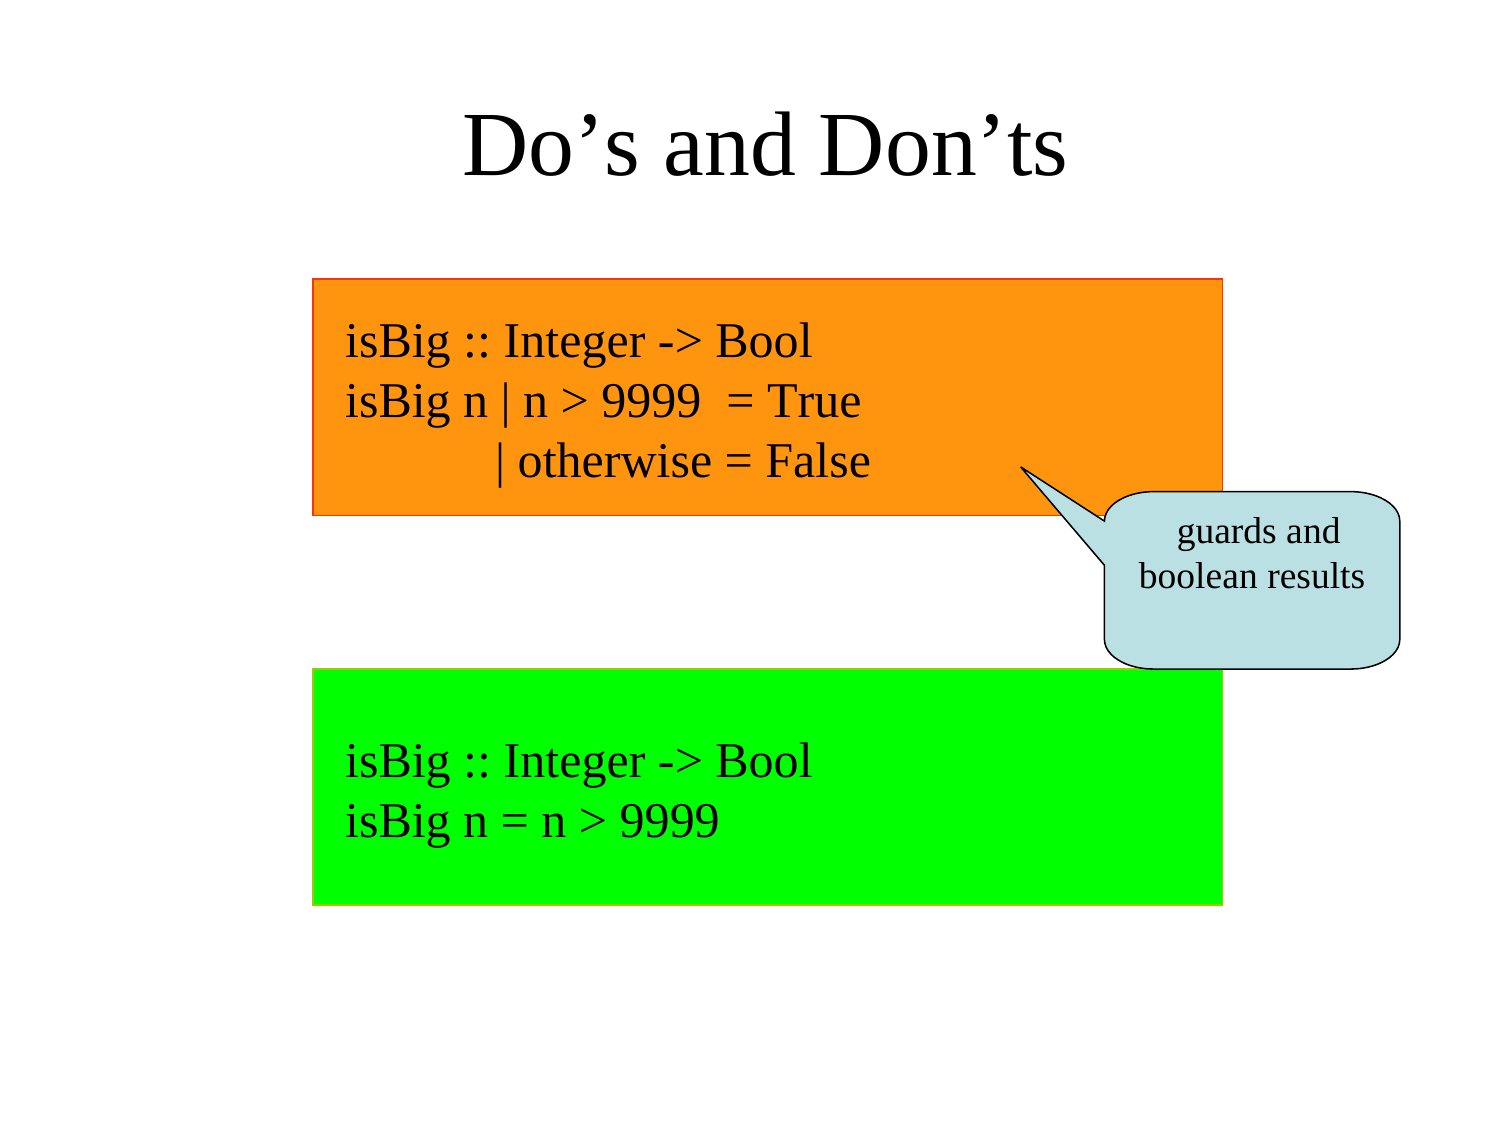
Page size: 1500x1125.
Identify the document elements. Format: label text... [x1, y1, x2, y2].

text_box isBig :: Integer -> Bool isBig n = n > 9999 [312, 668, 1223, 906]
text_box isBig :: Integer -> Bool isBig n | n > 9999 = True | otherwise = False [312, 278, 1223, 516]
text_box guards and boolean results [1020, 466, 1400, 670]
title Do’s and Don’ts [75, 45, 1426, 233]
